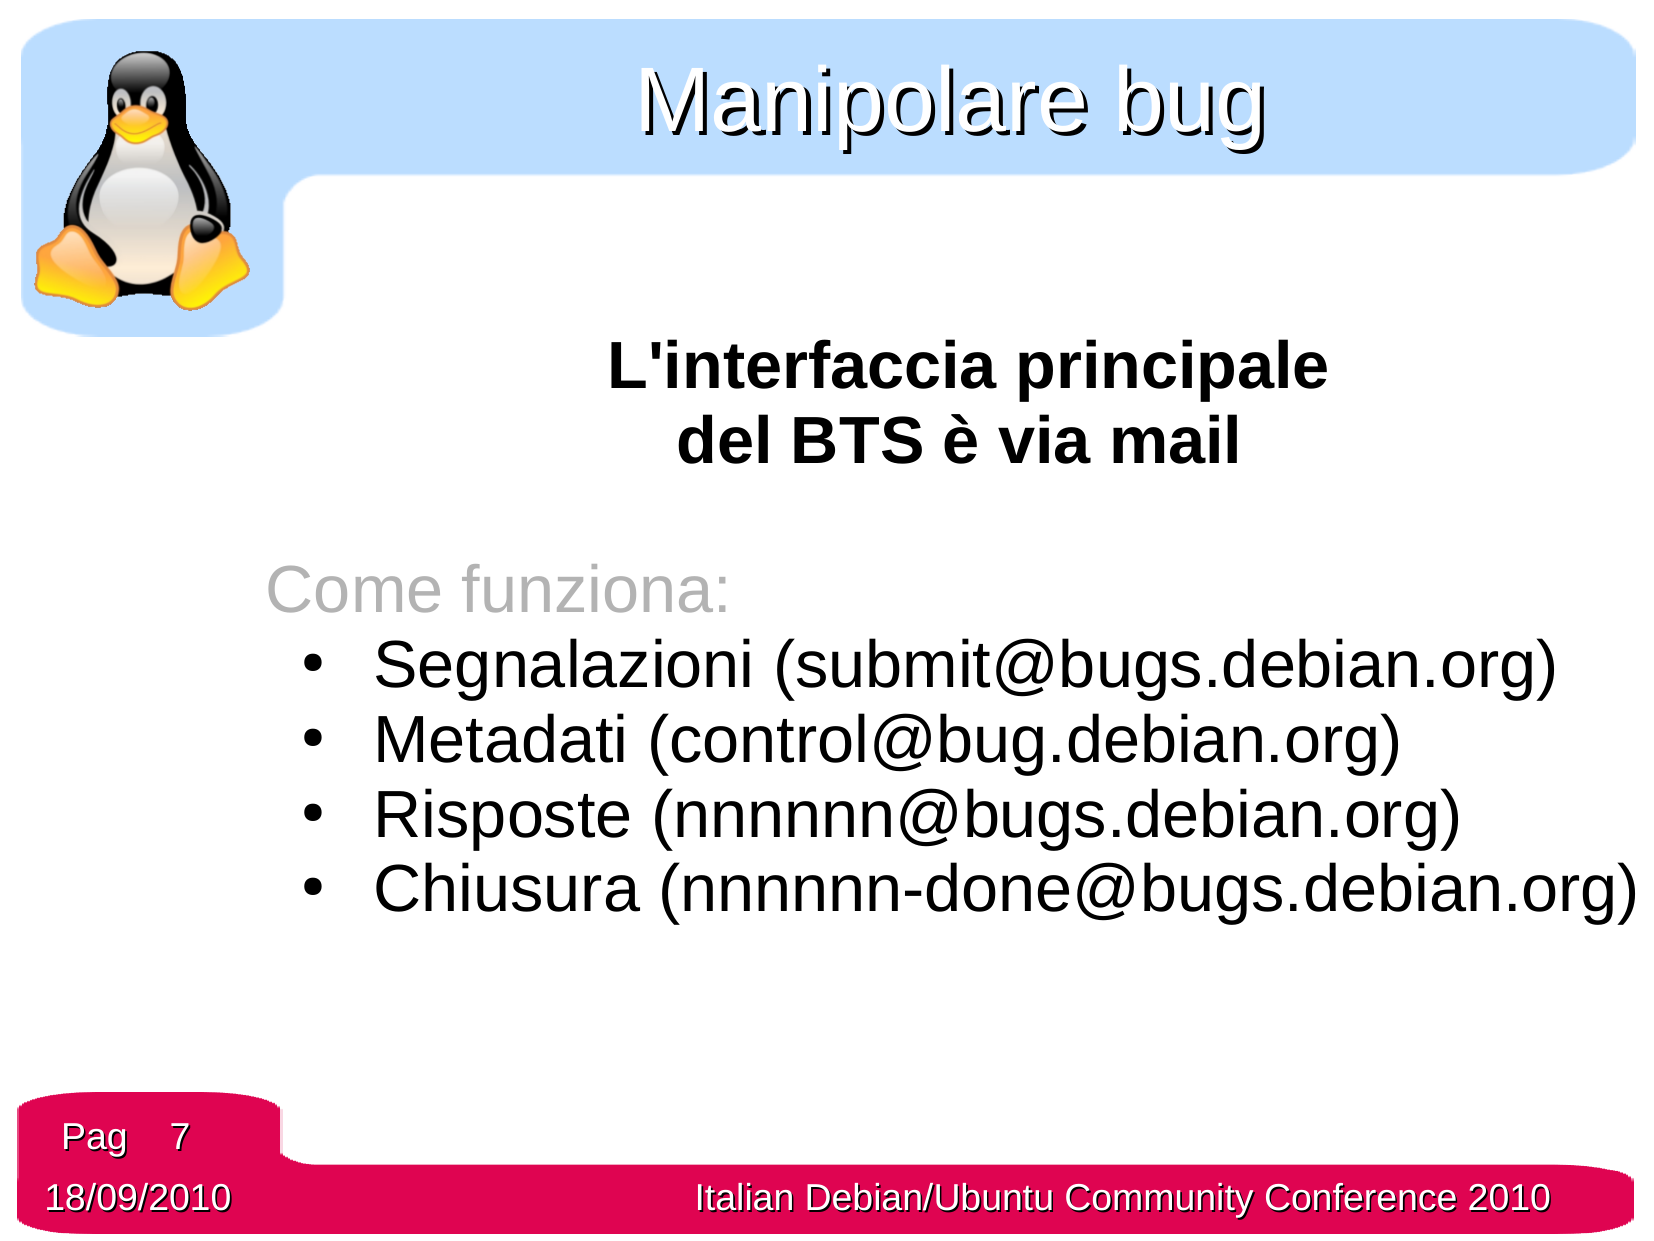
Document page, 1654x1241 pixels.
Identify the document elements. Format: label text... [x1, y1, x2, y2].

text_box Pag <numero> [46, 1108, 266, 1182]
text_box Italian Debian/Ubuntu Community Conference 2010 [680, 1169, 1566, 1241]
picture [266, 1123, 1634, 1234]
picture [21, 19, 1636, 337]
text_box 18/09/2010 [29, 1169, 296, 1241]
subtitle L'interfaccia principale del BTS è via mail Come funziona: Segnalazioni (submit@bugs.debian.org) Metadati (control@bug.debian.org) Risposte (nnnnnn@bugs.debian.org) Chiusura (nnnnnn-done@bugs.debian.org) [265, 206, 1654, 1123]
title Manipolare bug [265, 3, 1636, 196]
picture [17, 1092, 265, 1234]
